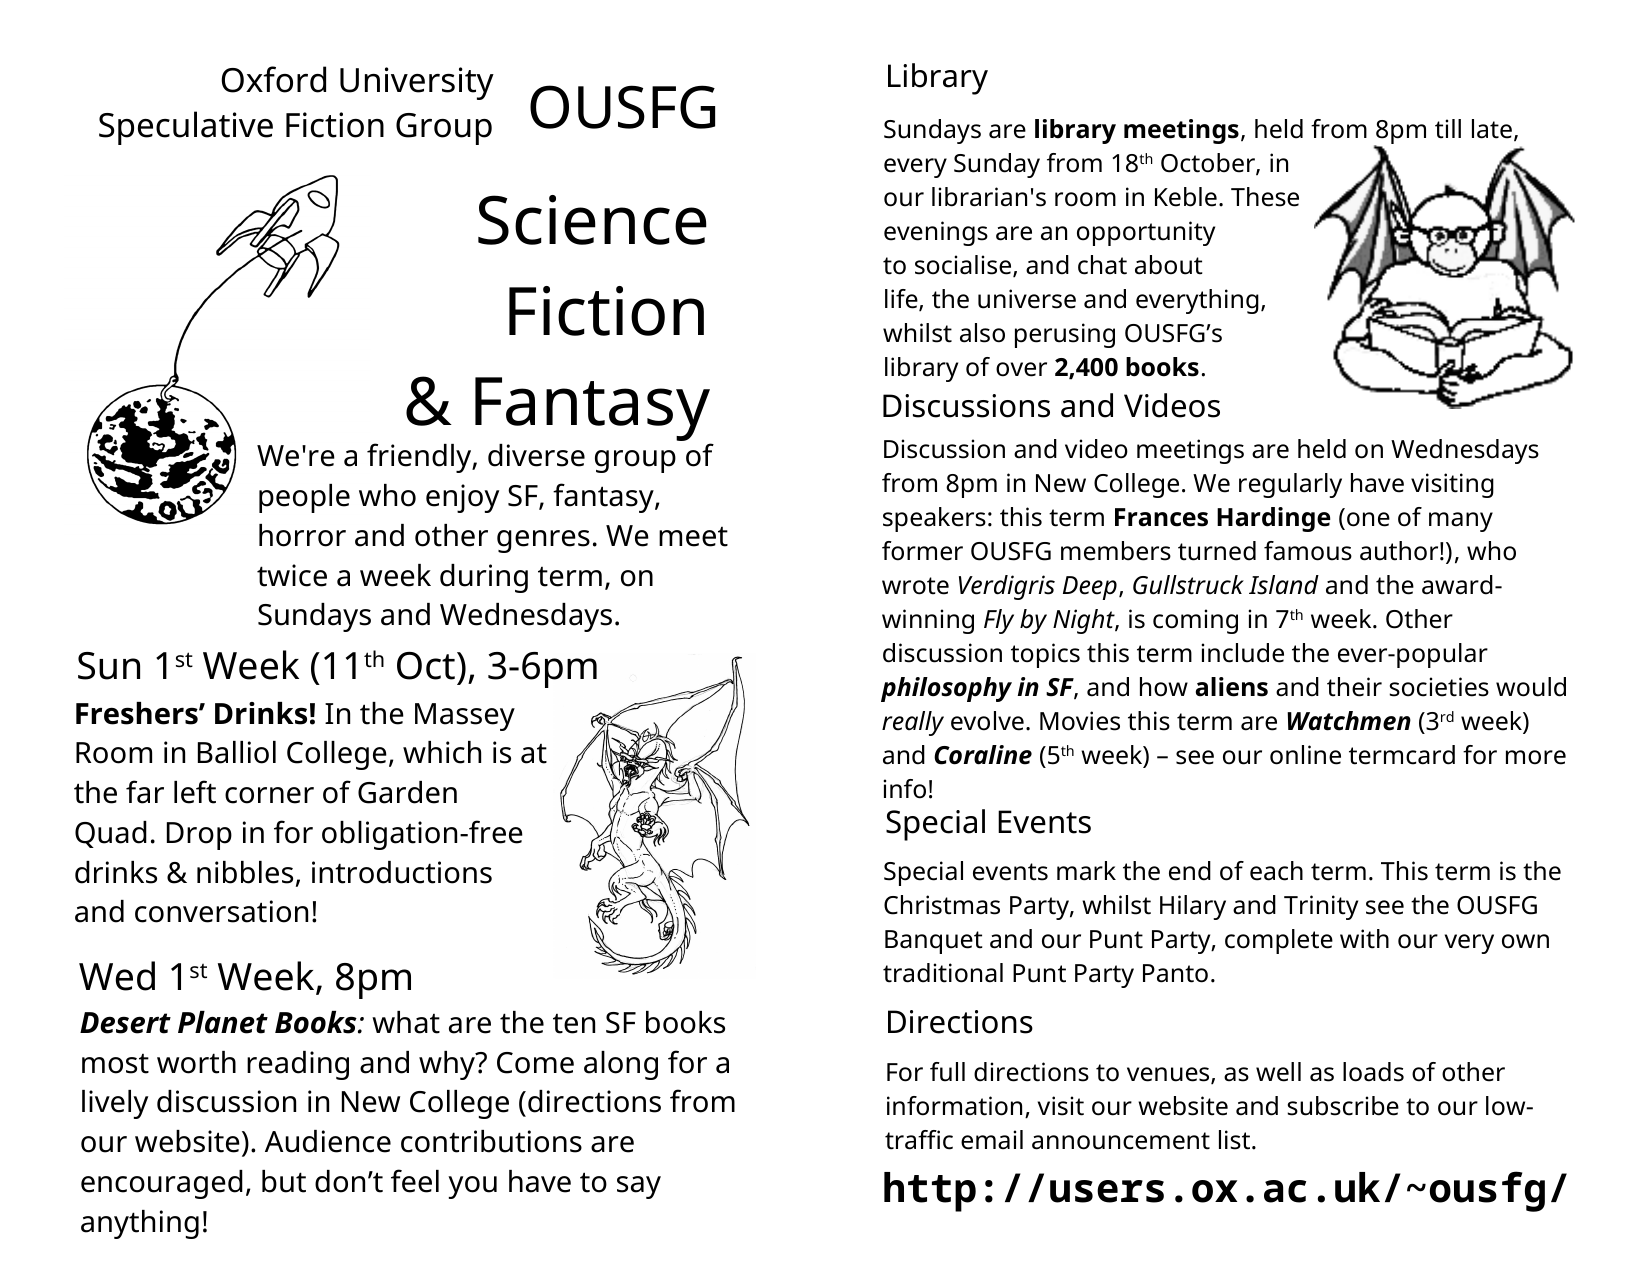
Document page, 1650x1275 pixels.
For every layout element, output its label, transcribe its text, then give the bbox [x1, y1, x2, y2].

text_box Discussions and Videos [865, 376, 1286, 453]
text_box Discussion and video meetings are held on Wednesdays from 8pm in New College. We regularly have visiting speakers: this term Frances Hardinge (one of many former OUSFG members turned famous author!), who wrote Verdigris Deep, Gullstruck Island and the award-winning Fly by Night, is coming in 7th week. Other discussion topics this term include the ever-popular philosophy in SF, and how aliens and their societies would really evolve. Movies this term are Watchmen (3rd week) and Coraline (5th week) – see our online termcard for more info! [867, 423, 1596, 787]
text_box Special events mark the end of each term. This term is the Christmas Party, whilst Hilary and Trinity see the OUSFG Banquet and our Punt Party, complete with our very own traditional Punt Party Panto. [868, 846, 1597, 983]
text_box For full directions to venues, as well as loads of other information, visit our website and subscribe to our low-traffic email announcement list. [870, 1047, 1583, 1152]
text_box Oxford University Speculative Fiction Group [82, 49, 592, 146]
picture [64, 165, 371, 535]
text_box OUSFG [512, 59, 772, 156]
text_box Sun 1st Week (11th Oct), 3-6pm [61, 631, 655, 693]
text_box Directions [870, 992, 1069, 1064]
text_box Special Events [870, 792, 1141, 869]
text_box http://users.ox.ac.uk/~ousfg/ [867, 1152, 1618, 1215]
text_box Sundays are library meetings, held from 8pm till late, every Sunday from 18th October, in our librarian's room in Keble. These evenings are an opportunity to socialise, and chat about life, the universe and everything, whilst also perusing OUSFG’s library of over 2,400 books. [868, 104, 1579, 423]
text_box Wed 1st Week, 8pm [64, 943, 444, 994]
text_box We're a friendly, diverse group of people who enjoy SF, fantasy, horror and other genres. We meet twice a week during term, on Sundays and Wednesdays. [242, 428, 768, 691]
text_box Library [870, 47, 1020, 123]
picture [553, 691, 756, 979]
text_box Desert Planet Books: what are the ten SF books most worth reading and why? Come along for a lively discussion in New College (directions from our website). Audience contributions are encouraged, but don’t feel you have to say anything! [64, 994, 804, 1226]
text_box Freshers’ Drinks! In the Massey Room in Balliol College, which is at the far left corner of Garden Quad. Drop in for obligation-free drinks & nibbles, introductions and conversation! [59, 685, 565, 917]
text_box Science Fiction & Fantasy [388, 165, 764, 428]
